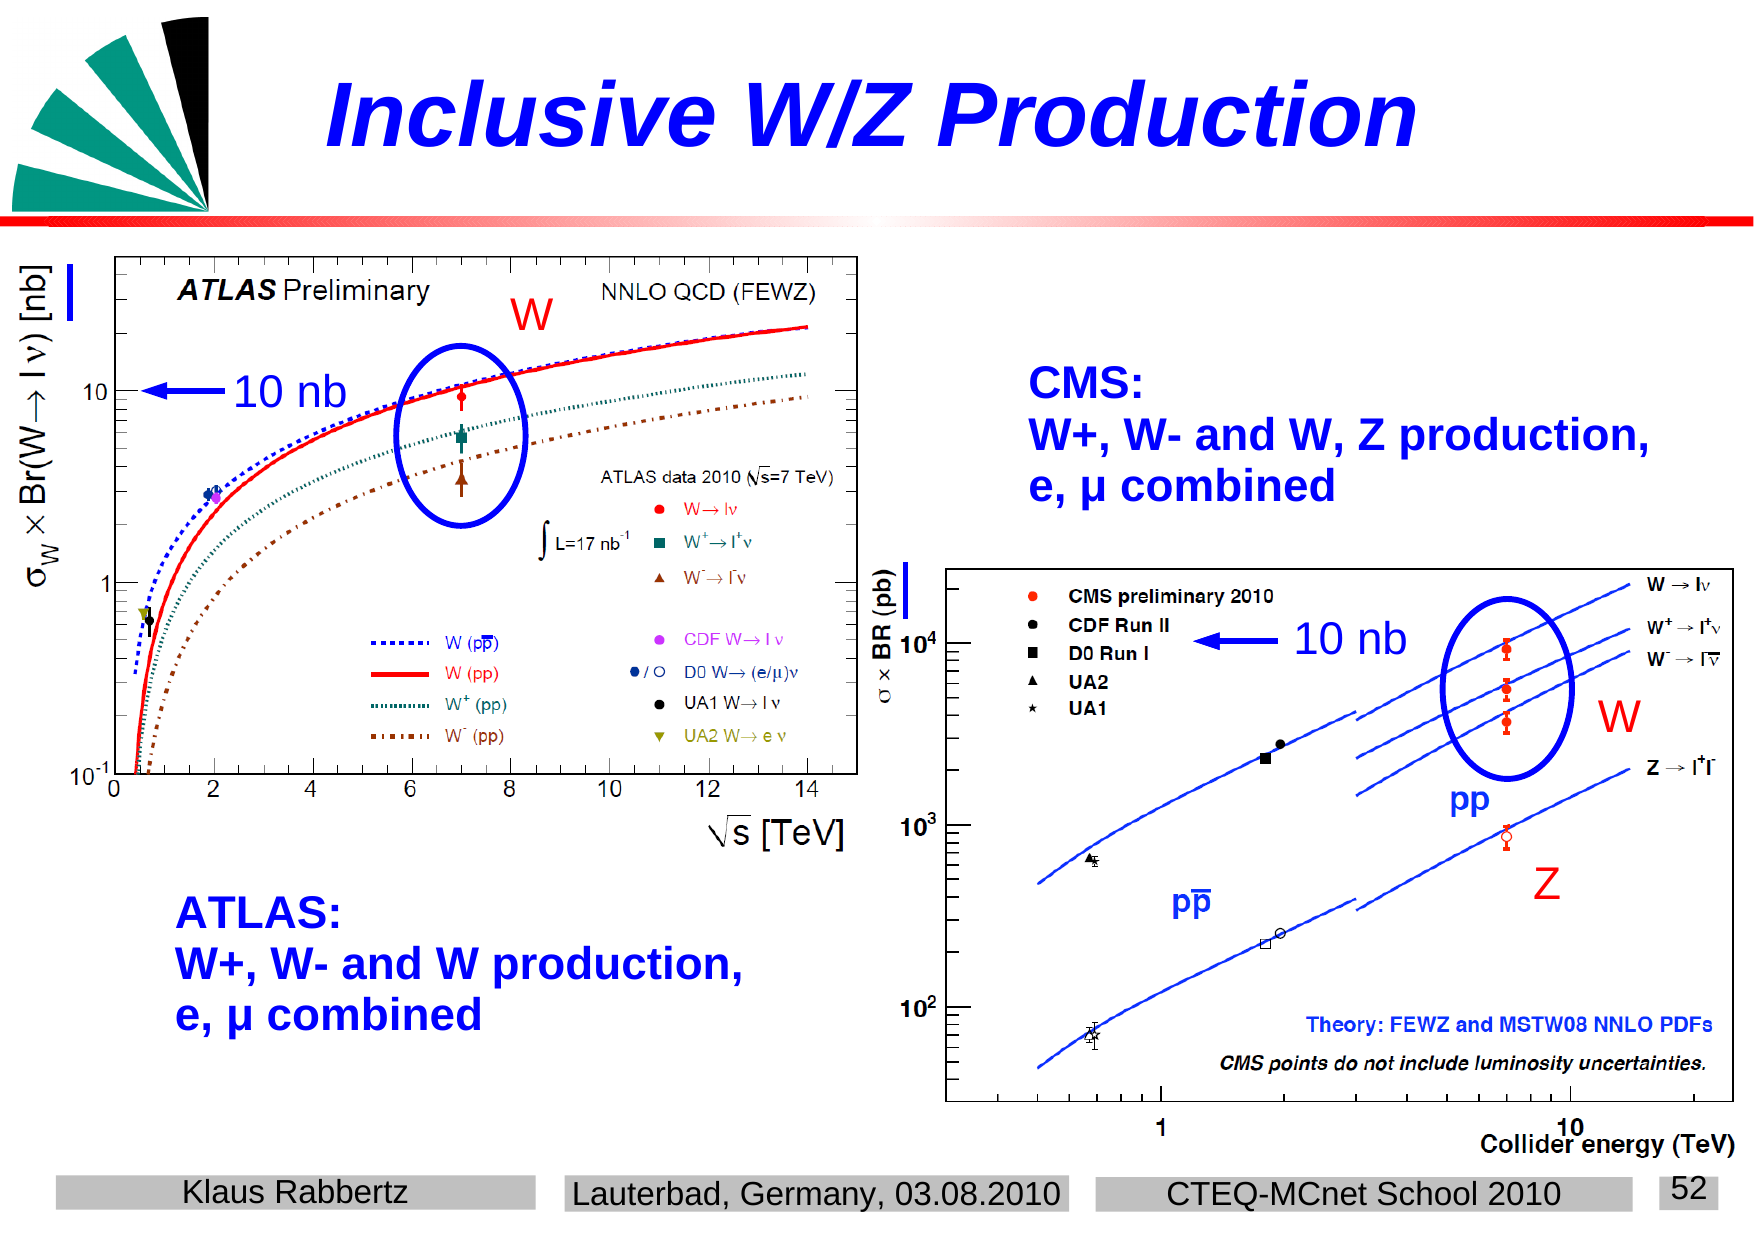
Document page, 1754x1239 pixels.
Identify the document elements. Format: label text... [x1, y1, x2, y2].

text_box 10 nb [221, 360, 360, 424]
text_box Z [1521, 852, 1574, 915]
title Inclusive W/Z Production [220, 22, 1525, 207]
picture [12, 17, 209, 214]
picture [865, 559, 1743, 1164]
text_box W [1586, 685, 1654, 748]
text_box 10 nb [1281, 607, 1421, 671]
text_box ATLAS: W+, W- and W production, e, μ combined [163, 880, 756, 1050]
picture [8, 247, 860, 857]
text_box CMS: W+, W- and W, Z production, e, μ combined [1016, 351, 1663, 521]
text_box W [498, 282, 566, 346]
